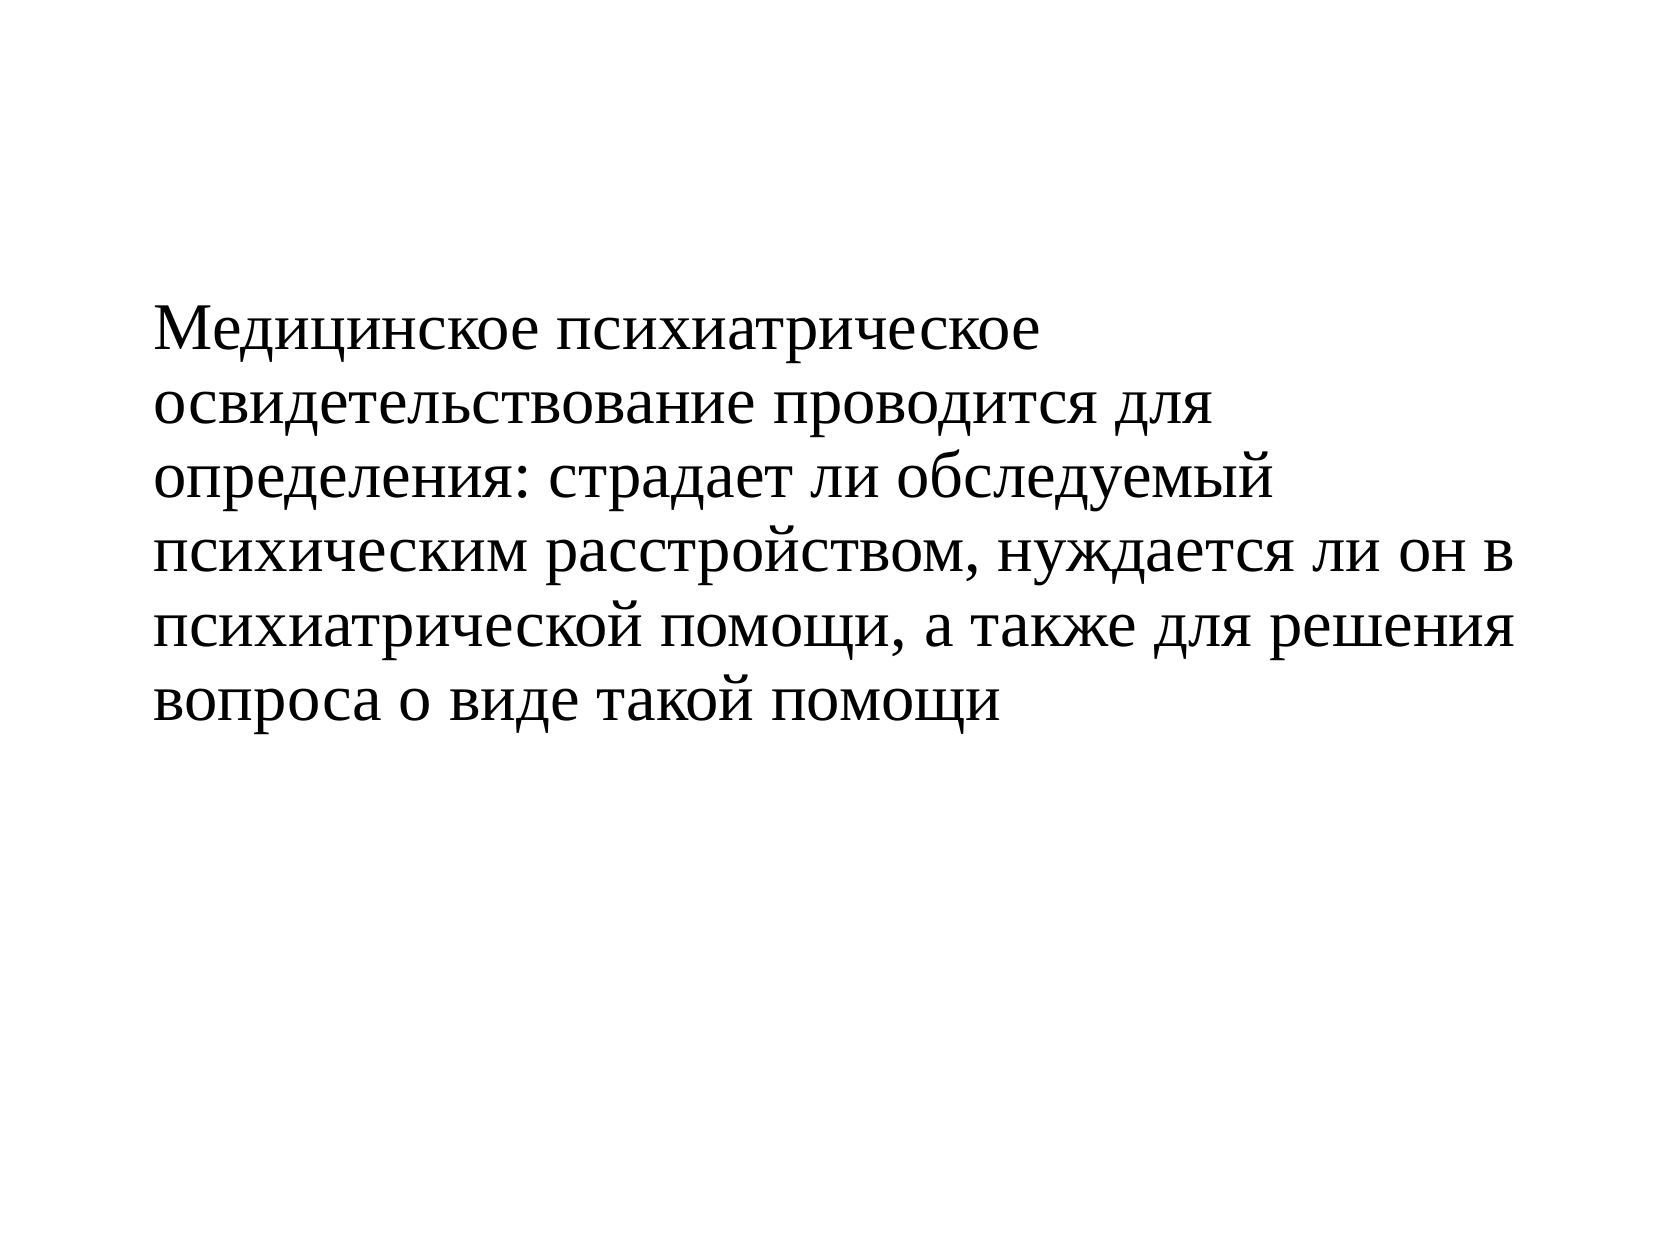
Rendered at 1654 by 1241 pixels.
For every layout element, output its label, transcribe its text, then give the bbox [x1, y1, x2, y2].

list Медицинское психиатрическое освидетельствование проводится для определения: страдает ли обследуемый психическим расстройством, нуждается ли он в психиатрической помощи, а также для решения вопроса о виде такой помощи [82, 290, 1571, 1109]
